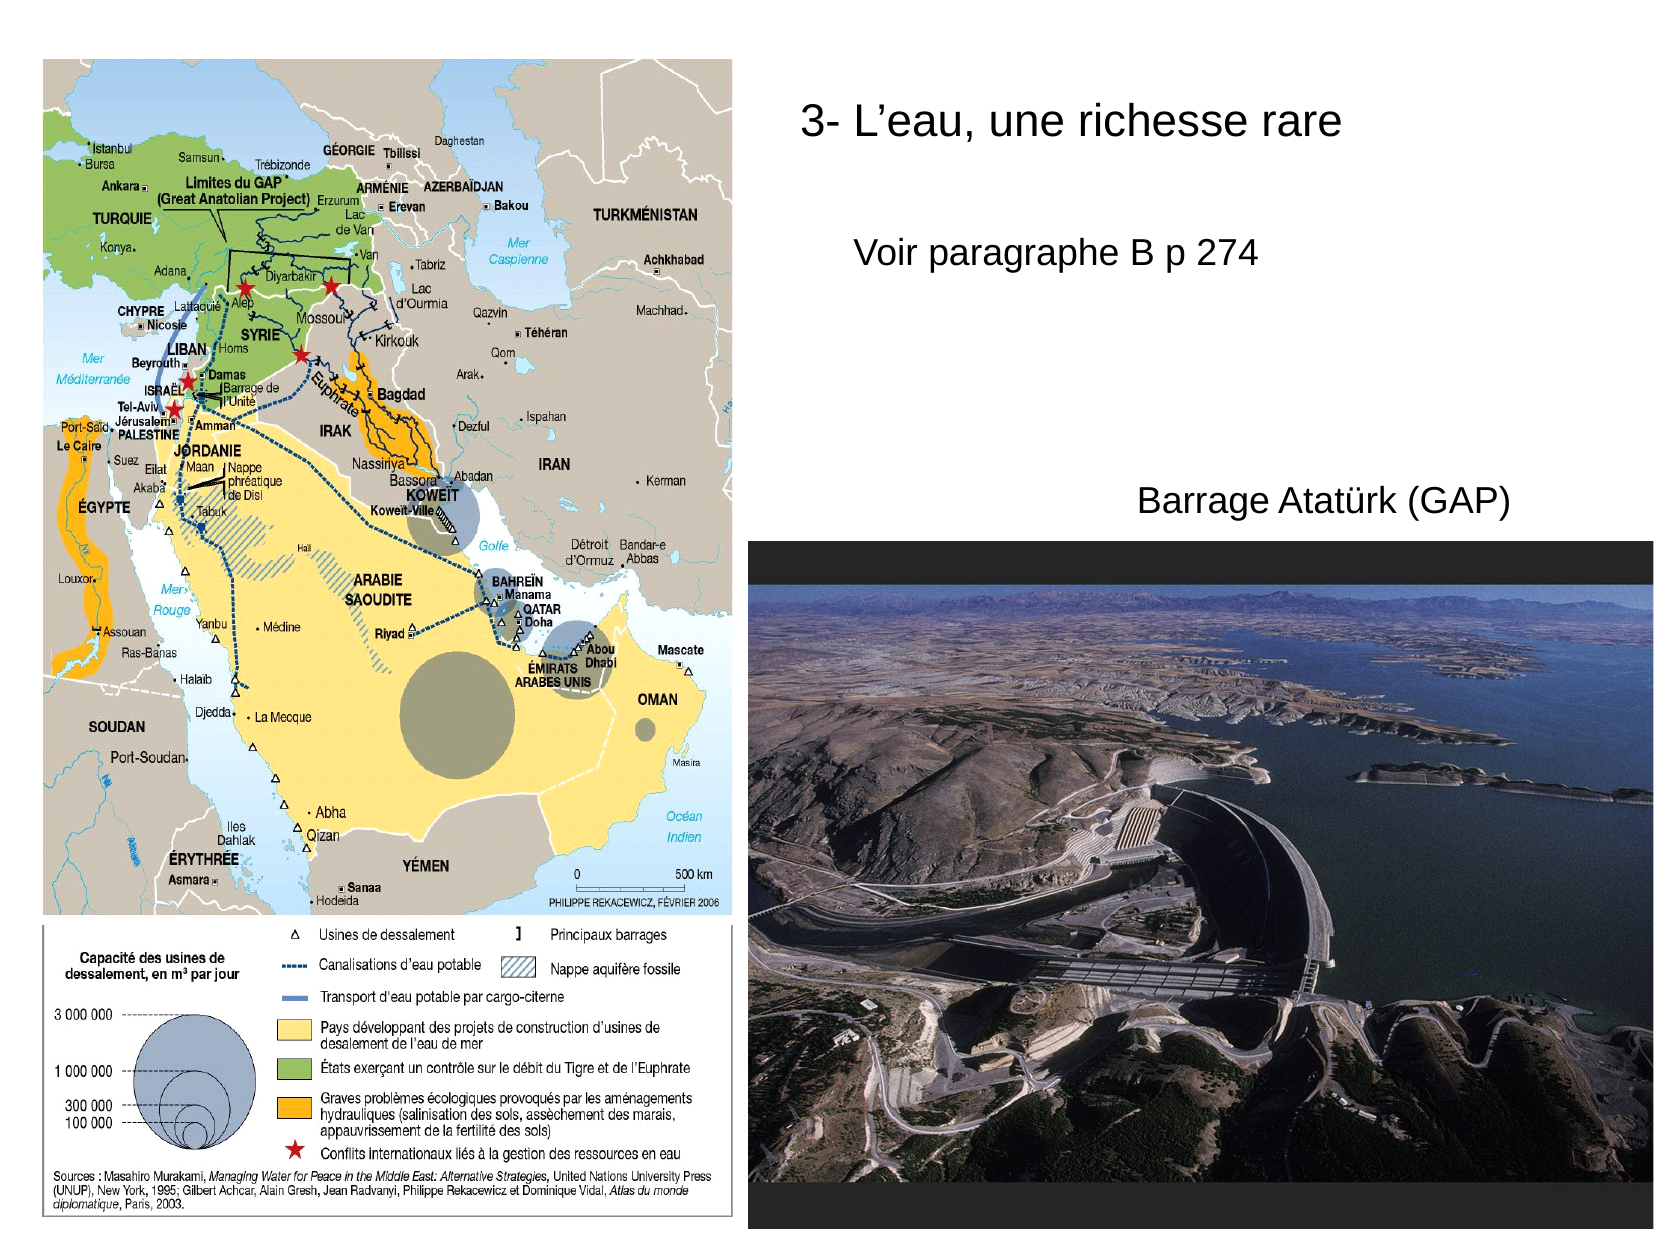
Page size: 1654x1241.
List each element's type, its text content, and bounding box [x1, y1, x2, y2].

picture [748, 541, 1654, 1229]
picture [42, 59, 733, 1217]
text_box Barrage Atatürk (GAP) [1122, 472, 1527, 530]
text_box Voir paragraphe B p 274 [838, 224, 1274, 282]
text_box 3- L’eau, une richesse rare [785, 87, 1371, 154]
